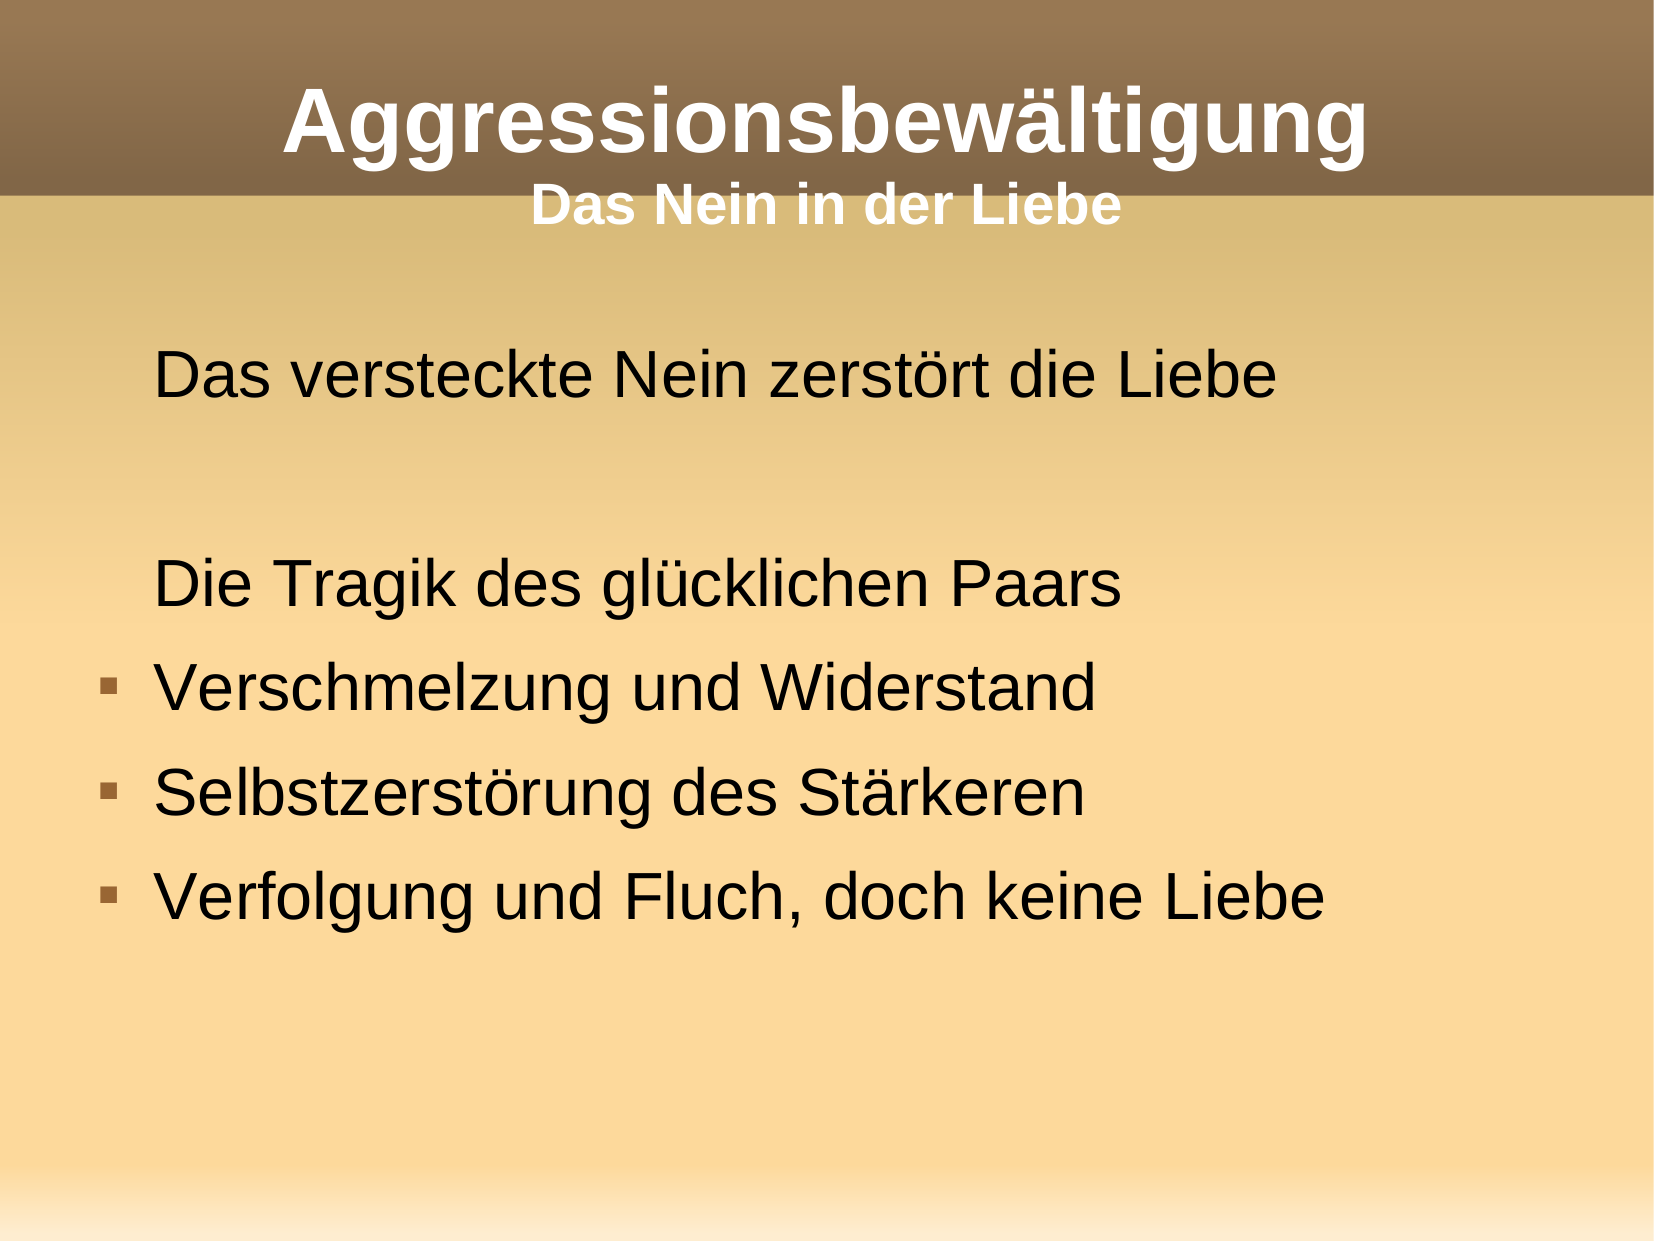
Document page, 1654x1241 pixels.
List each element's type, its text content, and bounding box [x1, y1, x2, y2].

picture [0, 0, 1654, 1241]
list Das versteckte Nein zerstört die Liebe Die Tragik des glücklichen Paars Verschmelzung und Widerstand Selbstzerstörung des Stärkeren Verfolgung und Fluch, doch keine Liebe [82, 337, 1571, 1039]
title Aggressionsbewältigung Das Nein in der Liebe [82, 56, 1571, 250]
